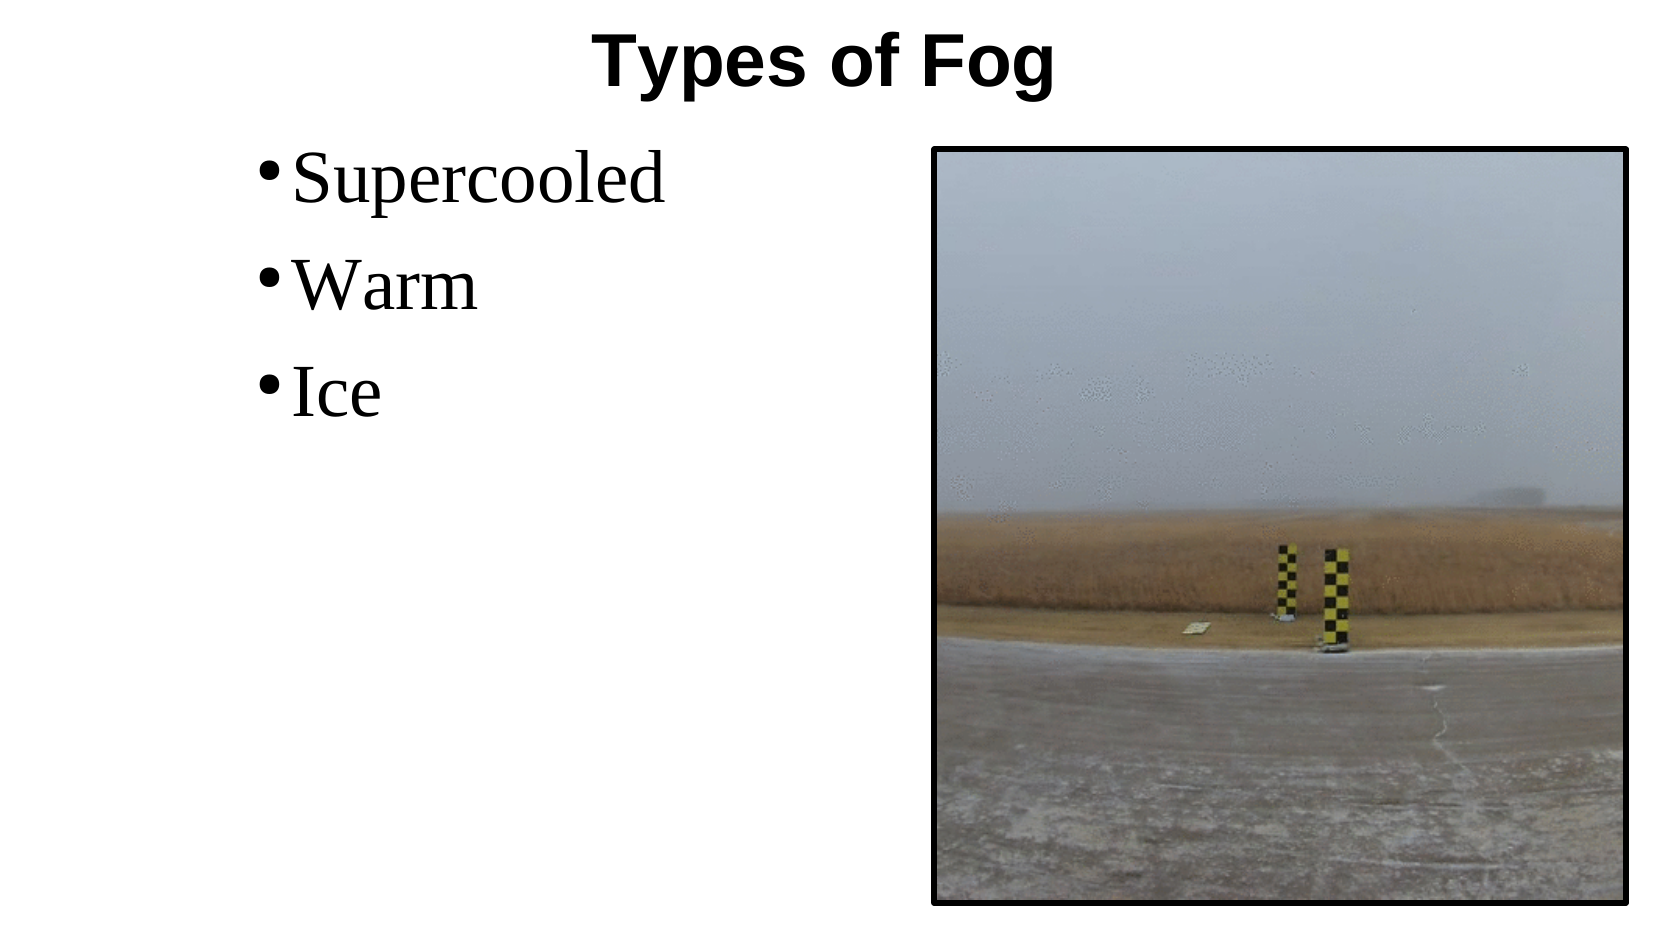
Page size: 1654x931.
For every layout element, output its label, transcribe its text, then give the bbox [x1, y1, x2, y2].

text_box Supercooled Warm Ice [4, 120, 938, 439]
title Types of Fog [0, 5, 1654, 107]
picture [937, 152, 1623, 901]
